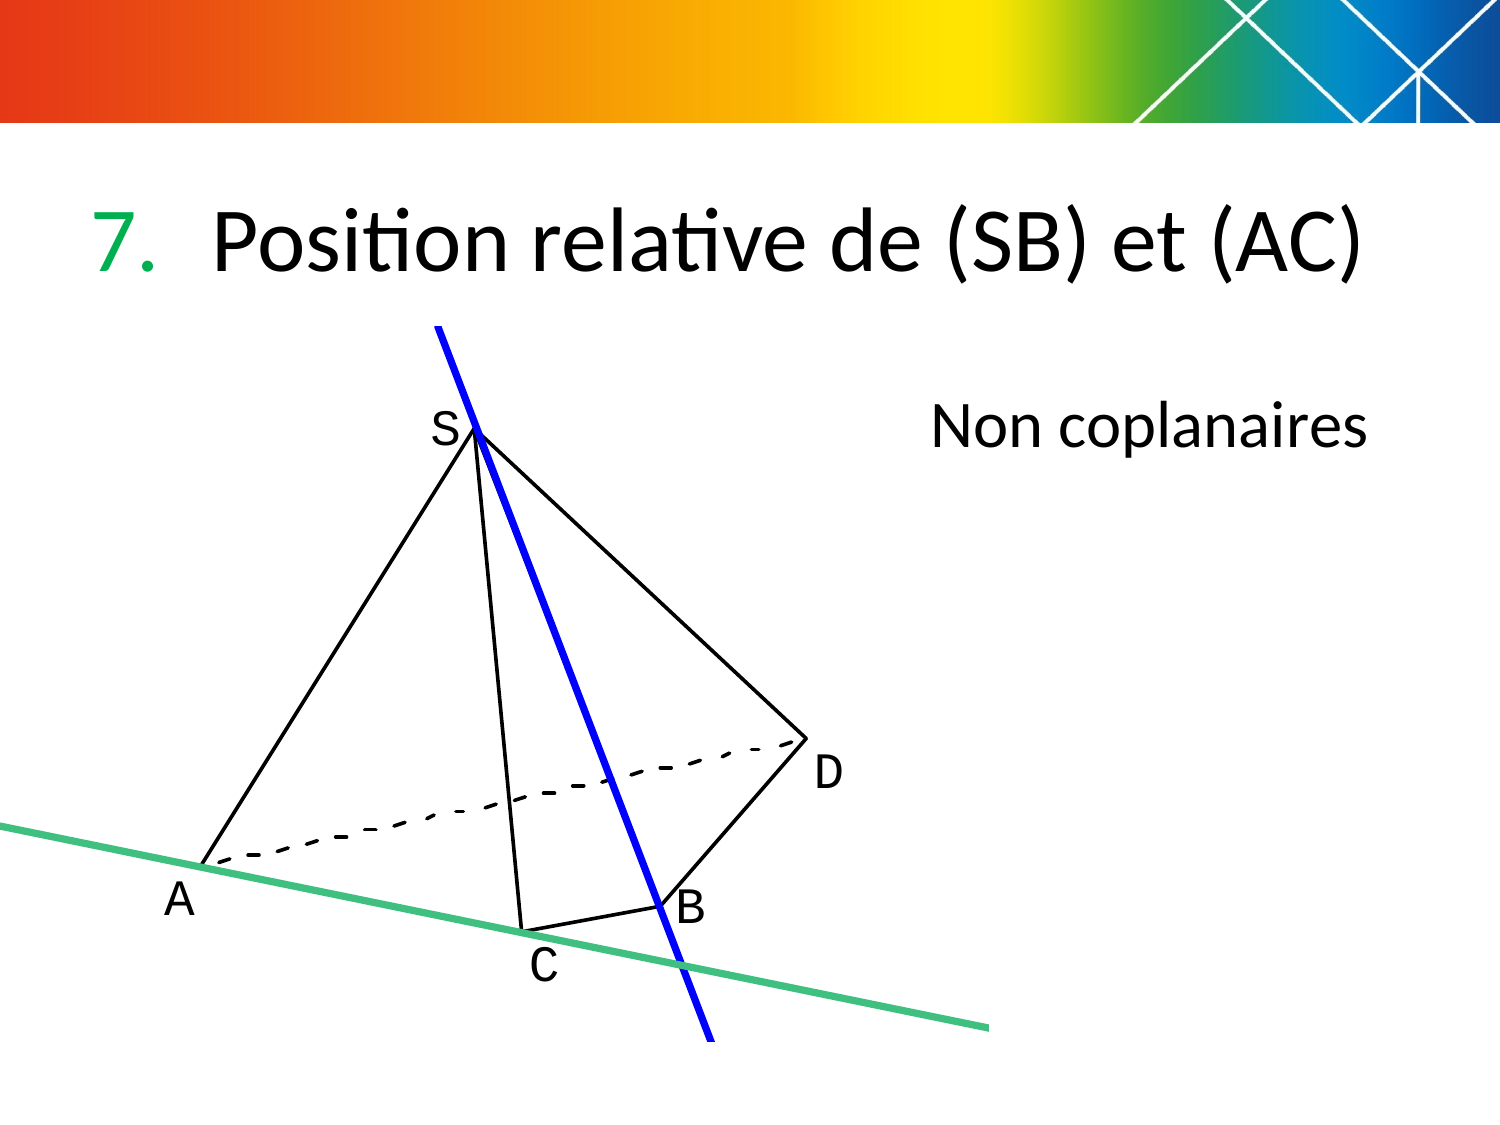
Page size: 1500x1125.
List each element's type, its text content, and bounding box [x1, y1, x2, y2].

text_box Non coplanaires [915, 373, 1436, 469]
picture [0, 0, 1359, 123]
title Position relative de (SB) et (AC) [75, 163, 1500, 305]
picture [0, 326, 989, 1042]
picture [1340, 0, 1500, 123]
